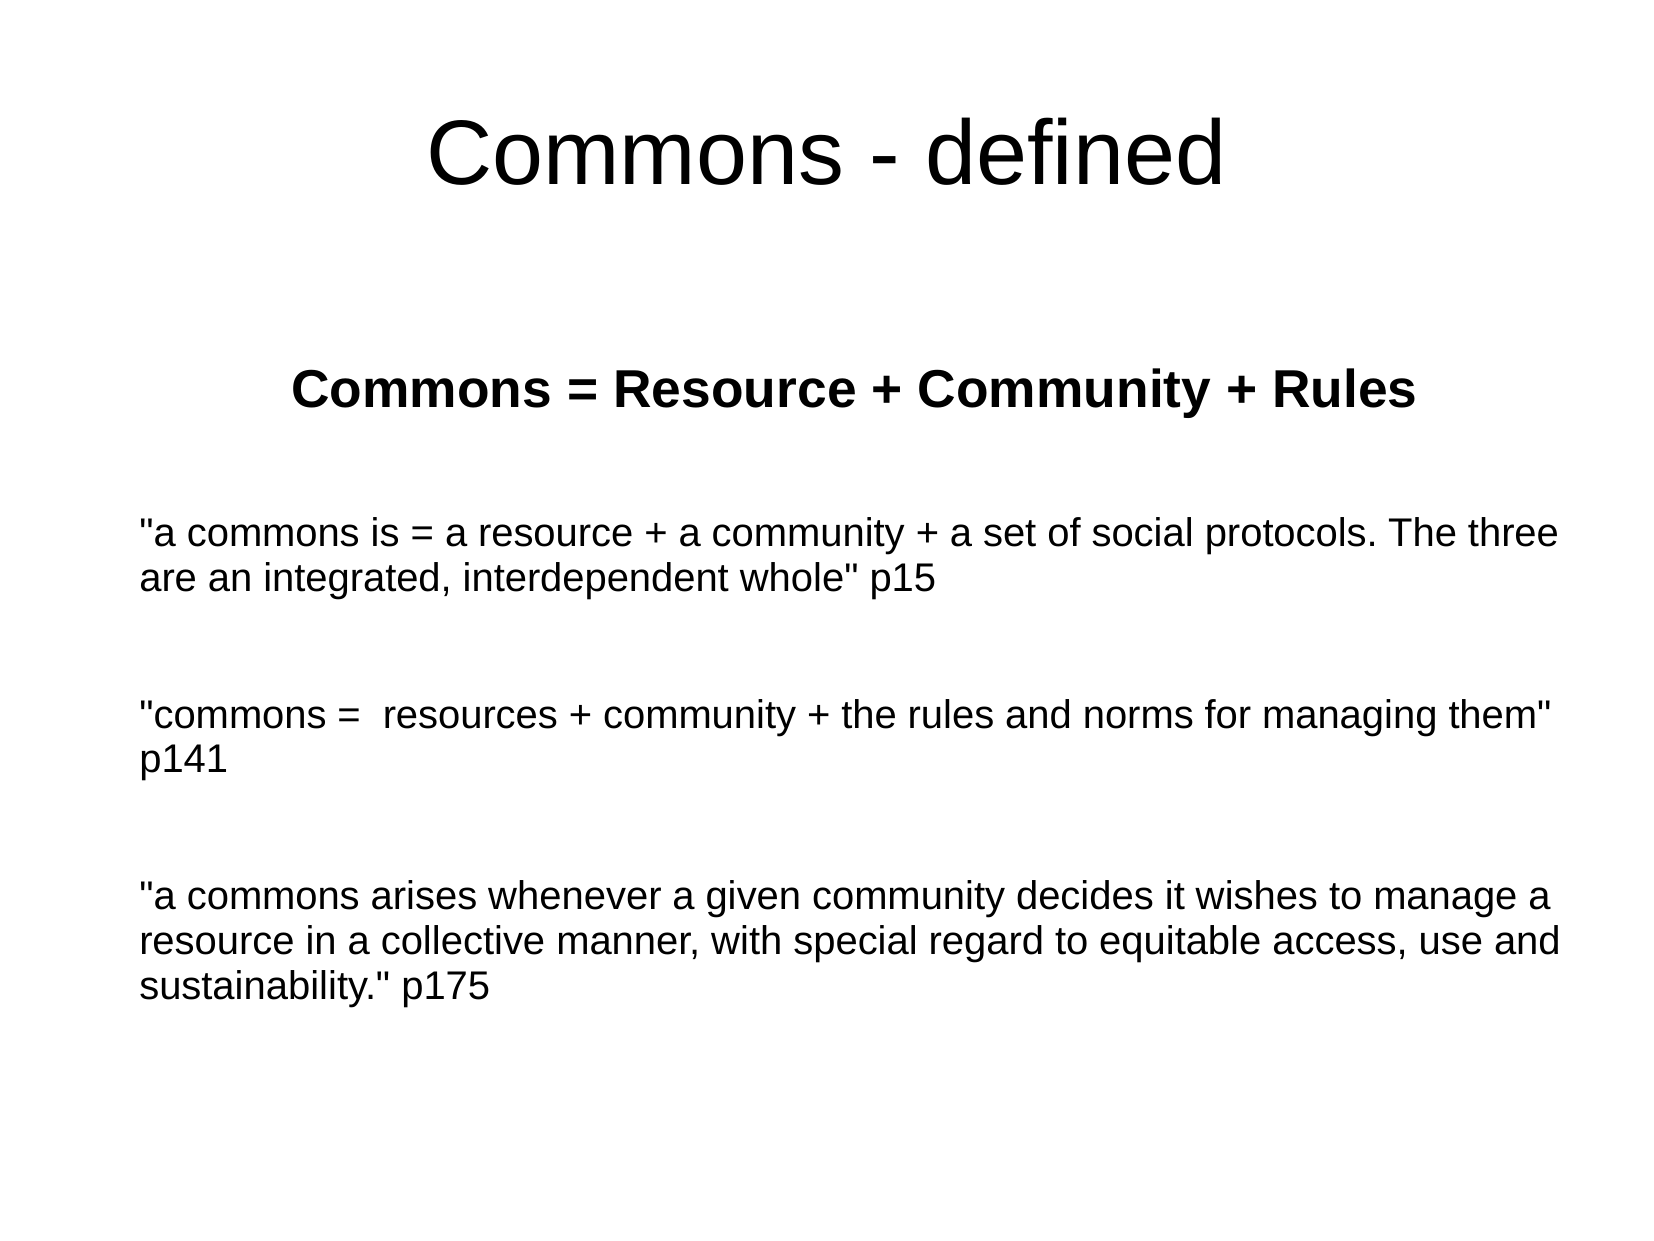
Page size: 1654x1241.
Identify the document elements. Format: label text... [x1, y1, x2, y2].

title Commons - defined [82, 49, 1571, 257]
list Commons = Resource + Community + Rules "a commons is = a resource + a community + a set of social protocols. The three are an integrated, interdependent whole" p15 "commons = resources + community + the rules and norms for managing them" p141 "a commons arises whenever a given community decides it wishes to manage a resource in a collective manner, with special regard to equitable access, use and sustainability." p175 [82, 290, 1571, 1010]
